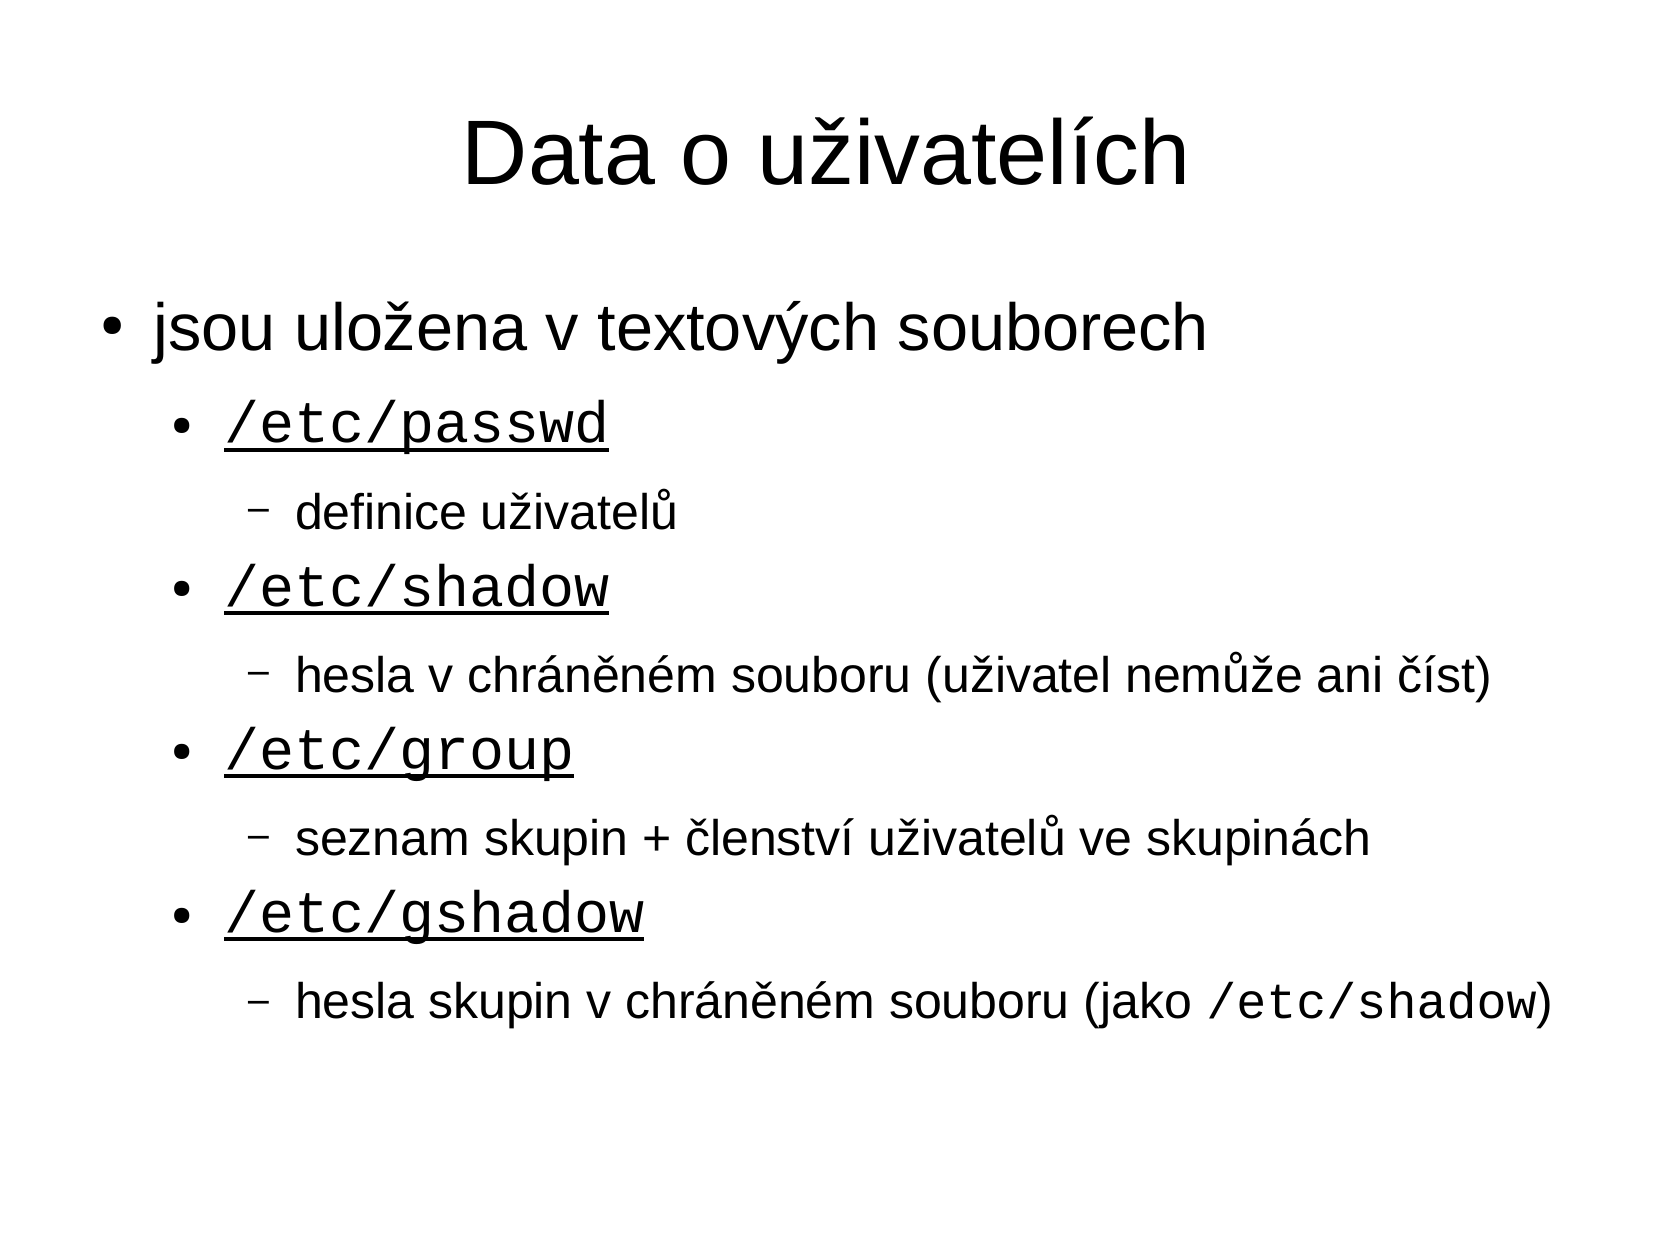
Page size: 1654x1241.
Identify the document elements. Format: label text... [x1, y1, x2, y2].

title Data o uživatelích [82, 56, 1571, 250]
list jsou uložena v textových souborech /etc/passwd definice uživatelů /etc/shadow hesla v chráněném souboru (uživatel nemůže ani číst) /etc/group seznam skupin + členství uživatelů ve skupinách /etc/gshadow hesla skupin v chráněném souboru (jako /etc/shadow) [82, 290, 1571, 1094]
